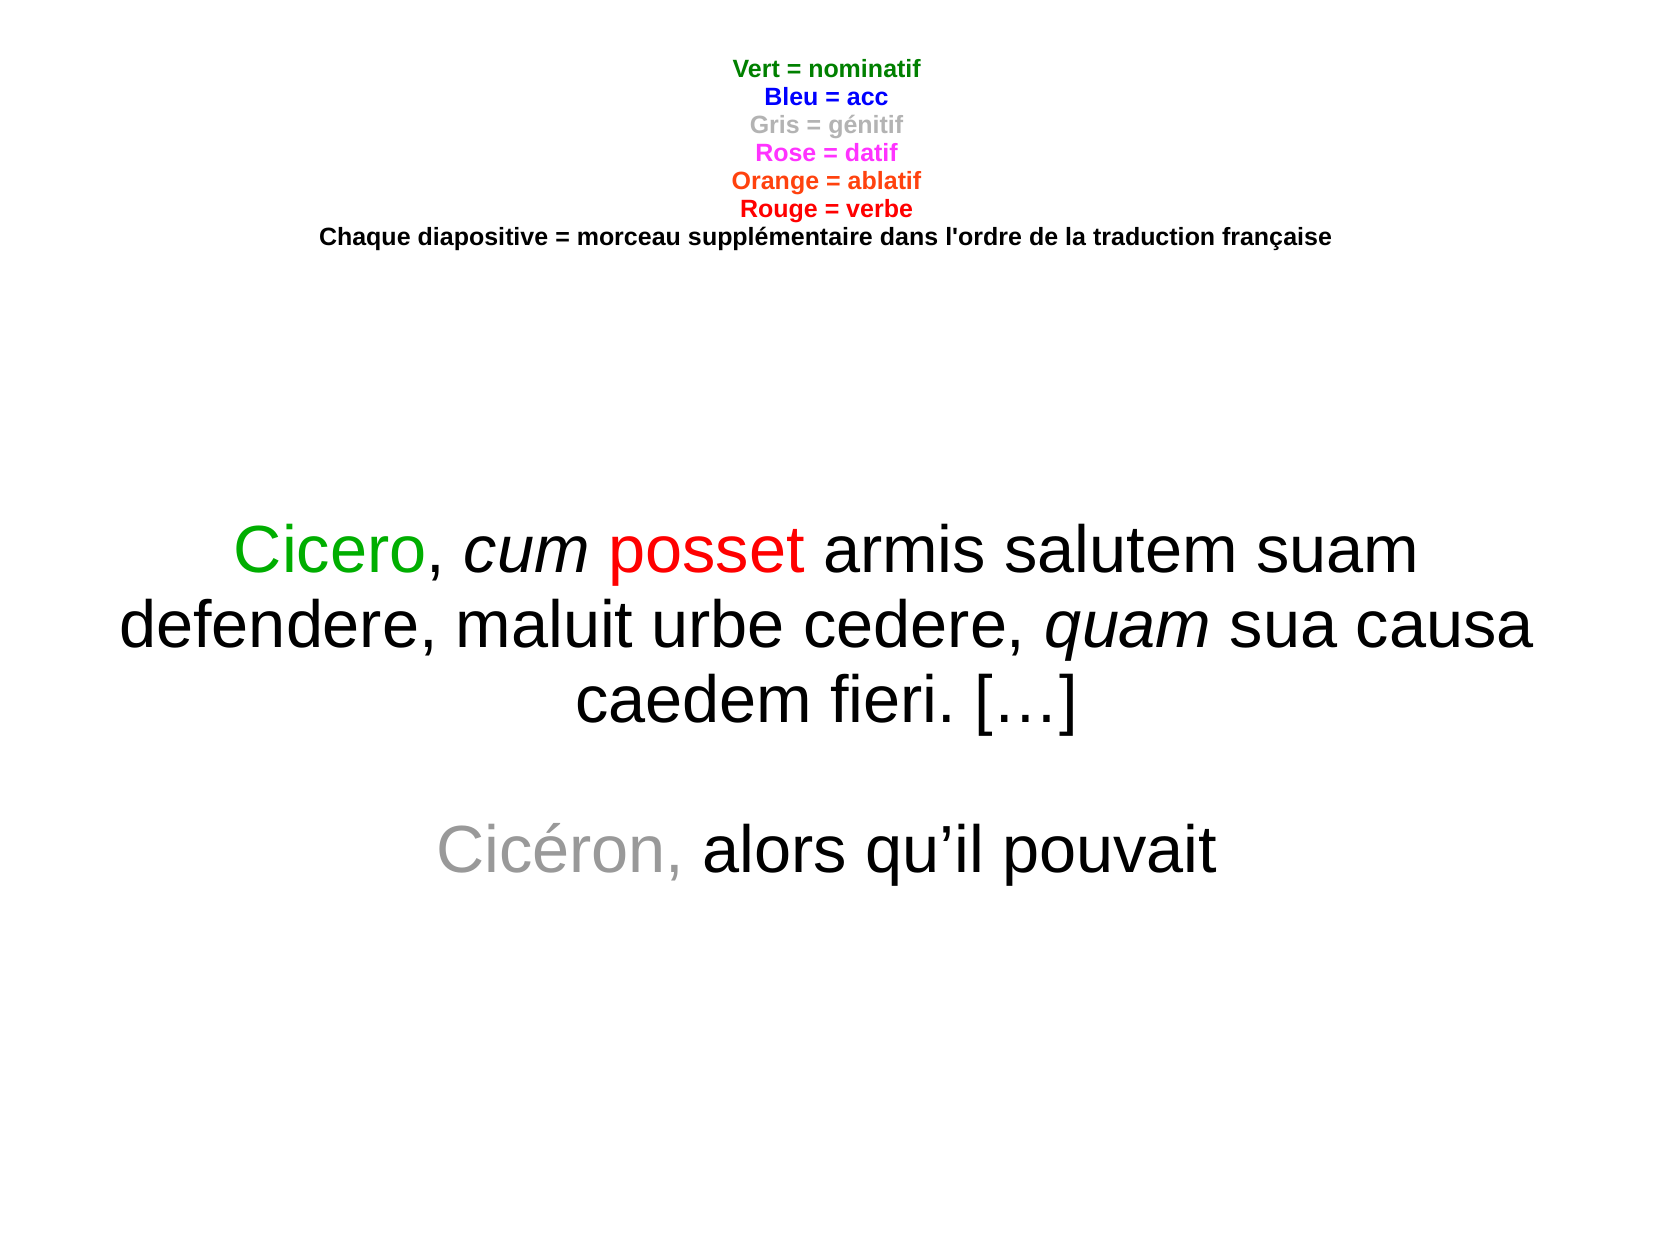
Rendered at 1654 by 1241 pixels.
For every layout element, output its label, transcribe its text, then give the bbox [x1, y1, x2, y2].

title Vert = nominatif Bleu = acc Gris = génitif Rose = datif Orange = ablatif Rouge = verbe Chaque diapositive = morceau supplémentaire dans l'ordre de la traduction française [82, 49, 1571, 257]
subtitle Cicero, cum posset armis salutem suam defendere, maluit urbe cedere, quam sua causa caedem fieri. […] Cicéron, alors qu’il pouvait [82, 290, 1571, 1109]
